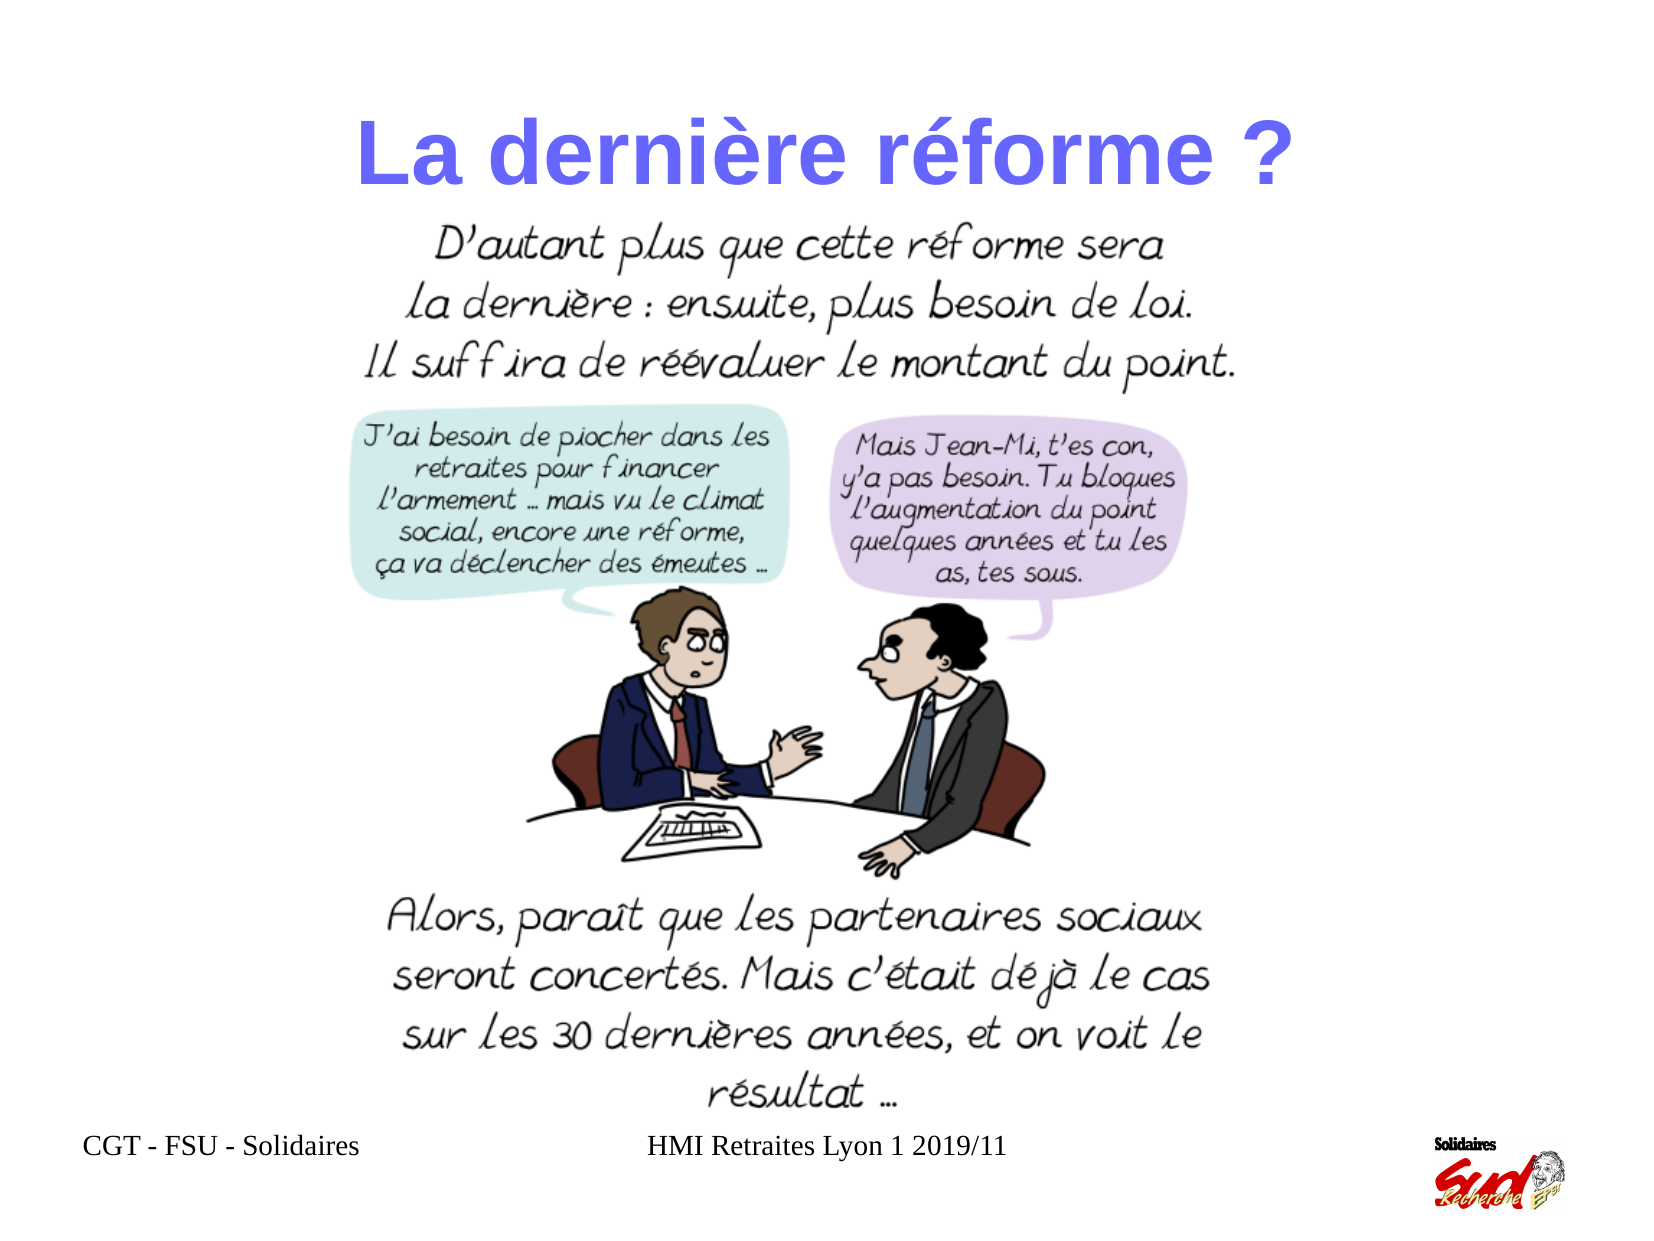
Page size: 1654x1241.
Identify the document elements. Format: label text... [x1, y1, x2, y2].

picture [1435, 1137, 1565, 1210]
picture [330, 188, 1276, 1134]
title La dernière réforme ? [82, 49, 1571, 257]
